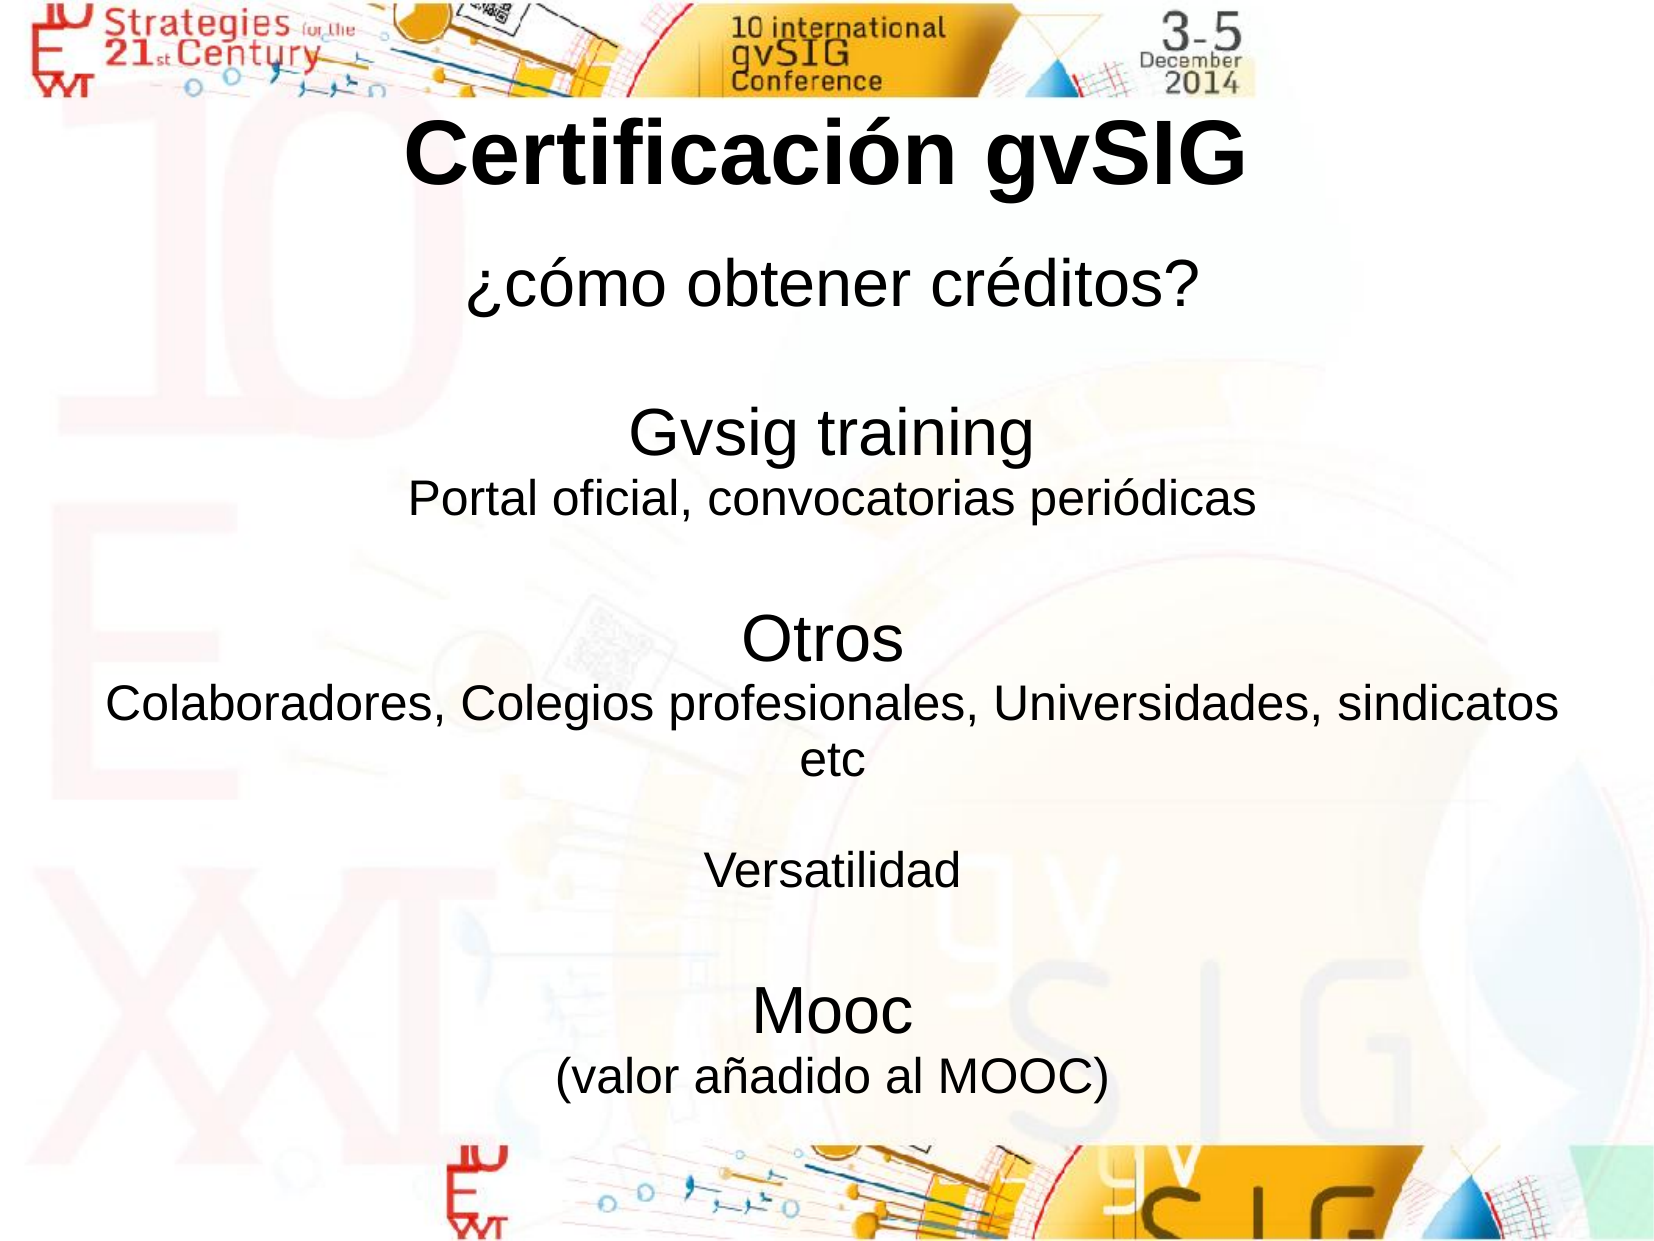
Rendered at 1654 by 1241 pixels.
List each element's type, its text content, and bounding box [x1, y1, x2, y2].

title Certificación gvSIG [82, 49, 1571, 257]
subtitle ¿cómo obtener créditos? Gvsig training Portal oficial, convocatorias periódicas Otros Colaboradores, Colegios profesionales, Universidades, sindicatos etc Versatilidad Mooc (valor añadido al MOOC) [88, 245, 1577, 1104]
picture [0, 0, 1654, 1241]
